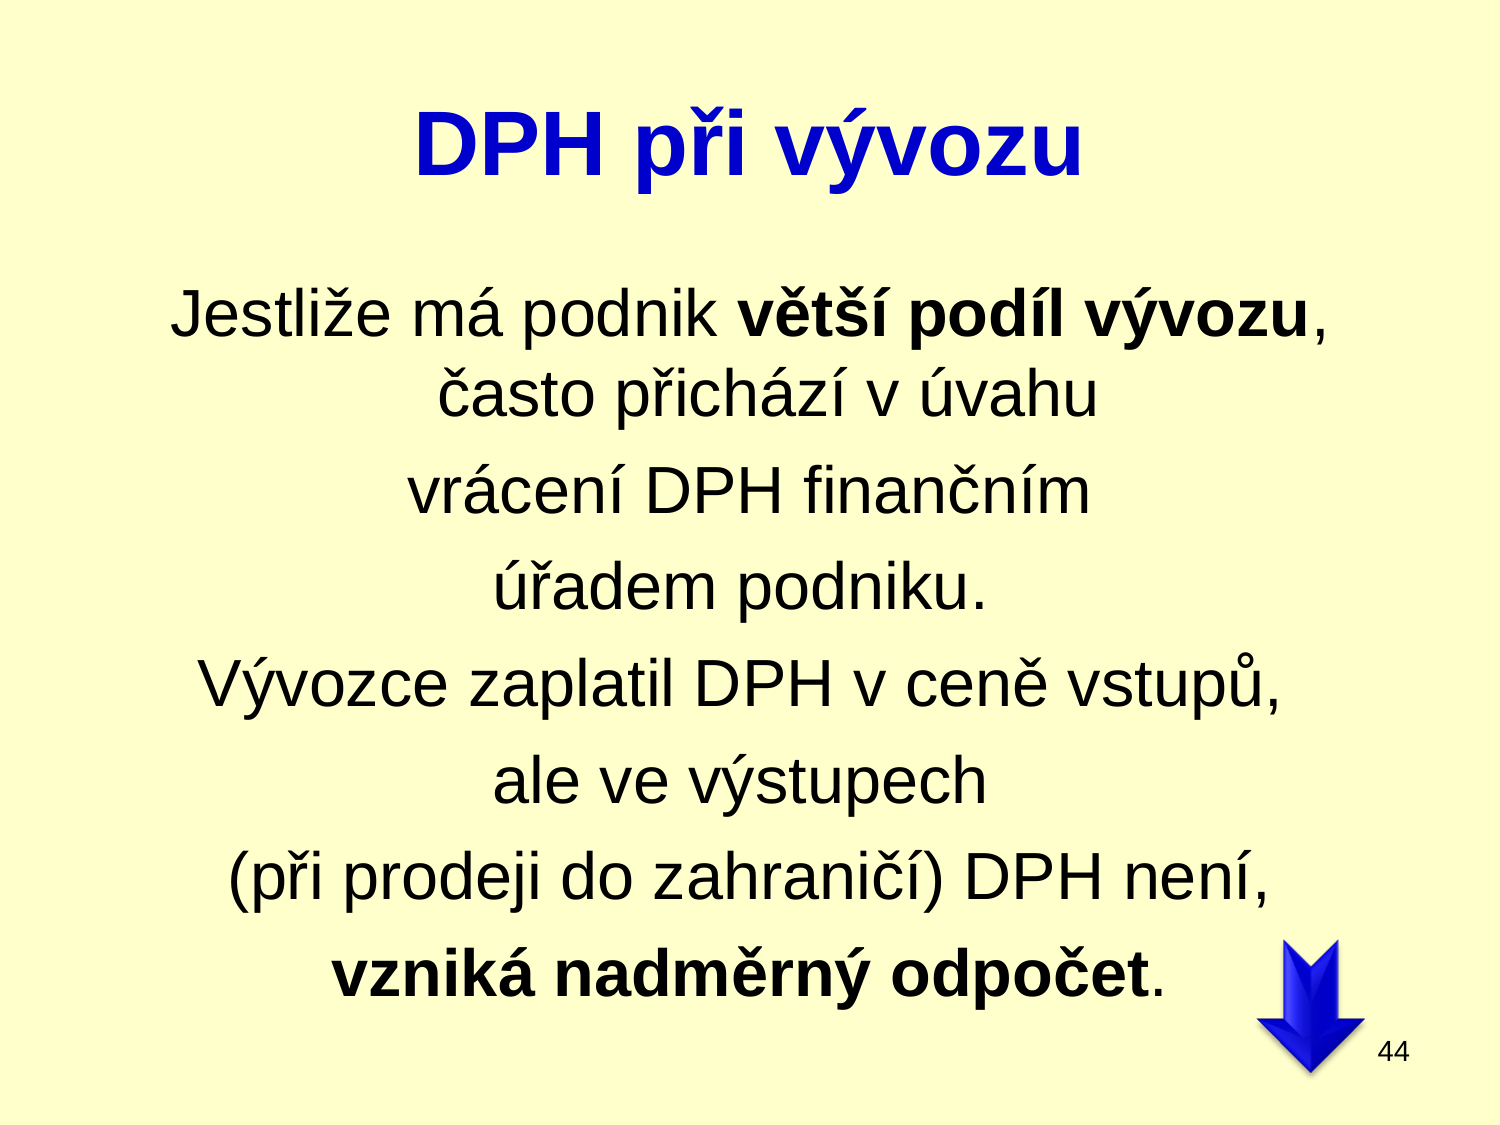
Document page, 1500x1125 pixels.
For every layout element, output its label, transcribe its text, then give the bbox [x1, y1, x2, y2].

title DPH při vývozu [75, 45, 1426, 233]
text_box <číslo> [1074, 1024, 1426, 1103]
list Jestliže má podnik větší podíl vývozu, často přichází v úvahu vrácení DPH finančním úřadem podniku. Vývozce zaplatil DPH v ceně vstupů, ale ve výstupech (při prodeji do zahraničí) DPH není, vzniká nadměrný odpočet. [75, 262, 1426, 1018]
picture [1247, 934, 1375, 1087]
